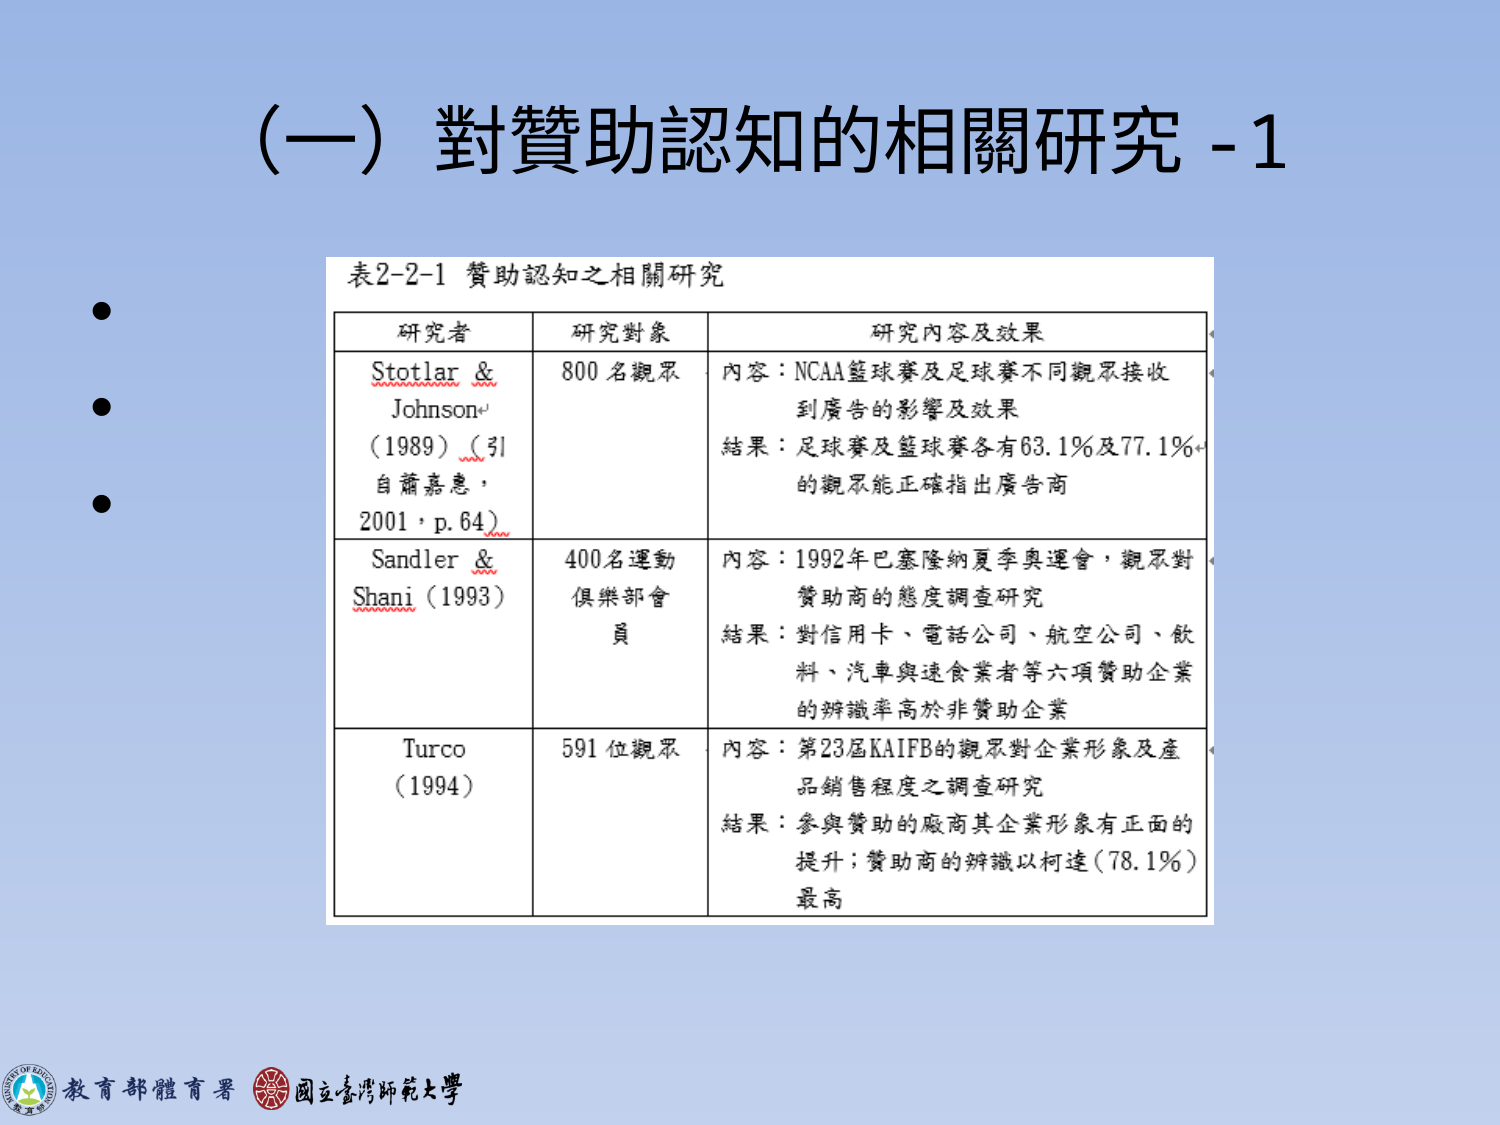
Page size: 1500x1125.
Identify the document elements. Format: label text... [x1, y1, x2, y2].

list [75, 262, 1426, 1005]
title （一）對贊助認知的相關研究-1 [75, 45, 1426, 233]
picture [326, 257, 1214, 925]
